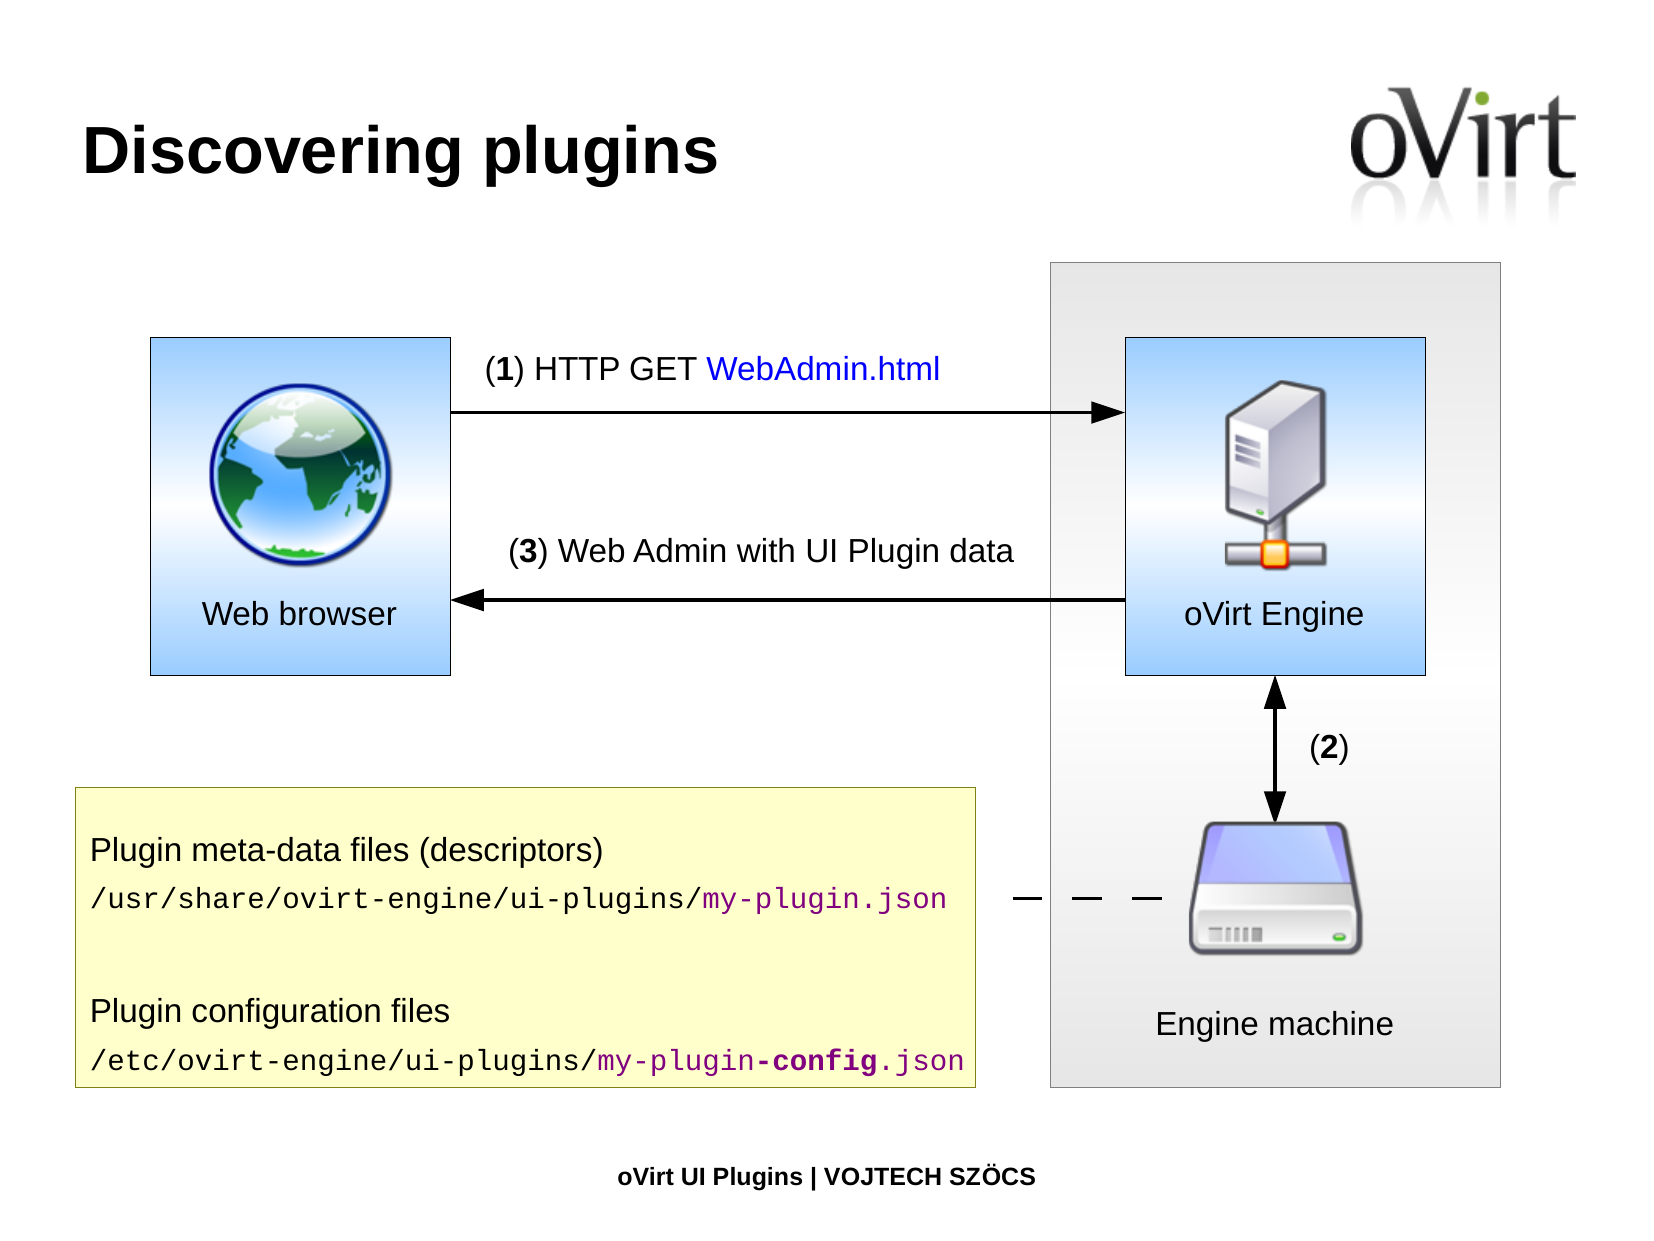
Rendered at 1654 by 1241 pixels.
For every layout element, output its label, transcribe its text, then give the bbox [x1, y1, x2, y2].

text_box Engine machine [1140, 998, 1410, 1051]
text_box Plugin meta-data files (descriptors) /usr/share/ovirt-engine/ui-plugins/my-plugin.json [75, 805, 963, 907]
text_box [75, 1068, 976, 1088]
text_box [1050, 262, 1501, 1088]
picture [1175, 374, 1375, 575]
text_box (2) [1294, 721, 1365, 787]
picture [1351, 79, 1576, 228]
text_box Plugin configuration files /etc/ovirt-engine/ui-plugins/my-plugin-config.json [75, 966, 980, 1068]
text_box [150, 337, 451, 676]
text_box (3) Web Admin with UI Plugin data [493, 525, 1033, 577]
title Discovering plugins [82, 37, 1303, 226]
text_box oVirt Engine [1169, 588, 1381, 641]
picture [1175, 787, 1375, 988]
picture [200, 374, 400, 575]
text_box (1) HTTP GET WebAdmin.html [469, 343, 959, 396]
text_box Web browser [187, 588, 413, 641]
text_box [75, 787, 976, 966]
